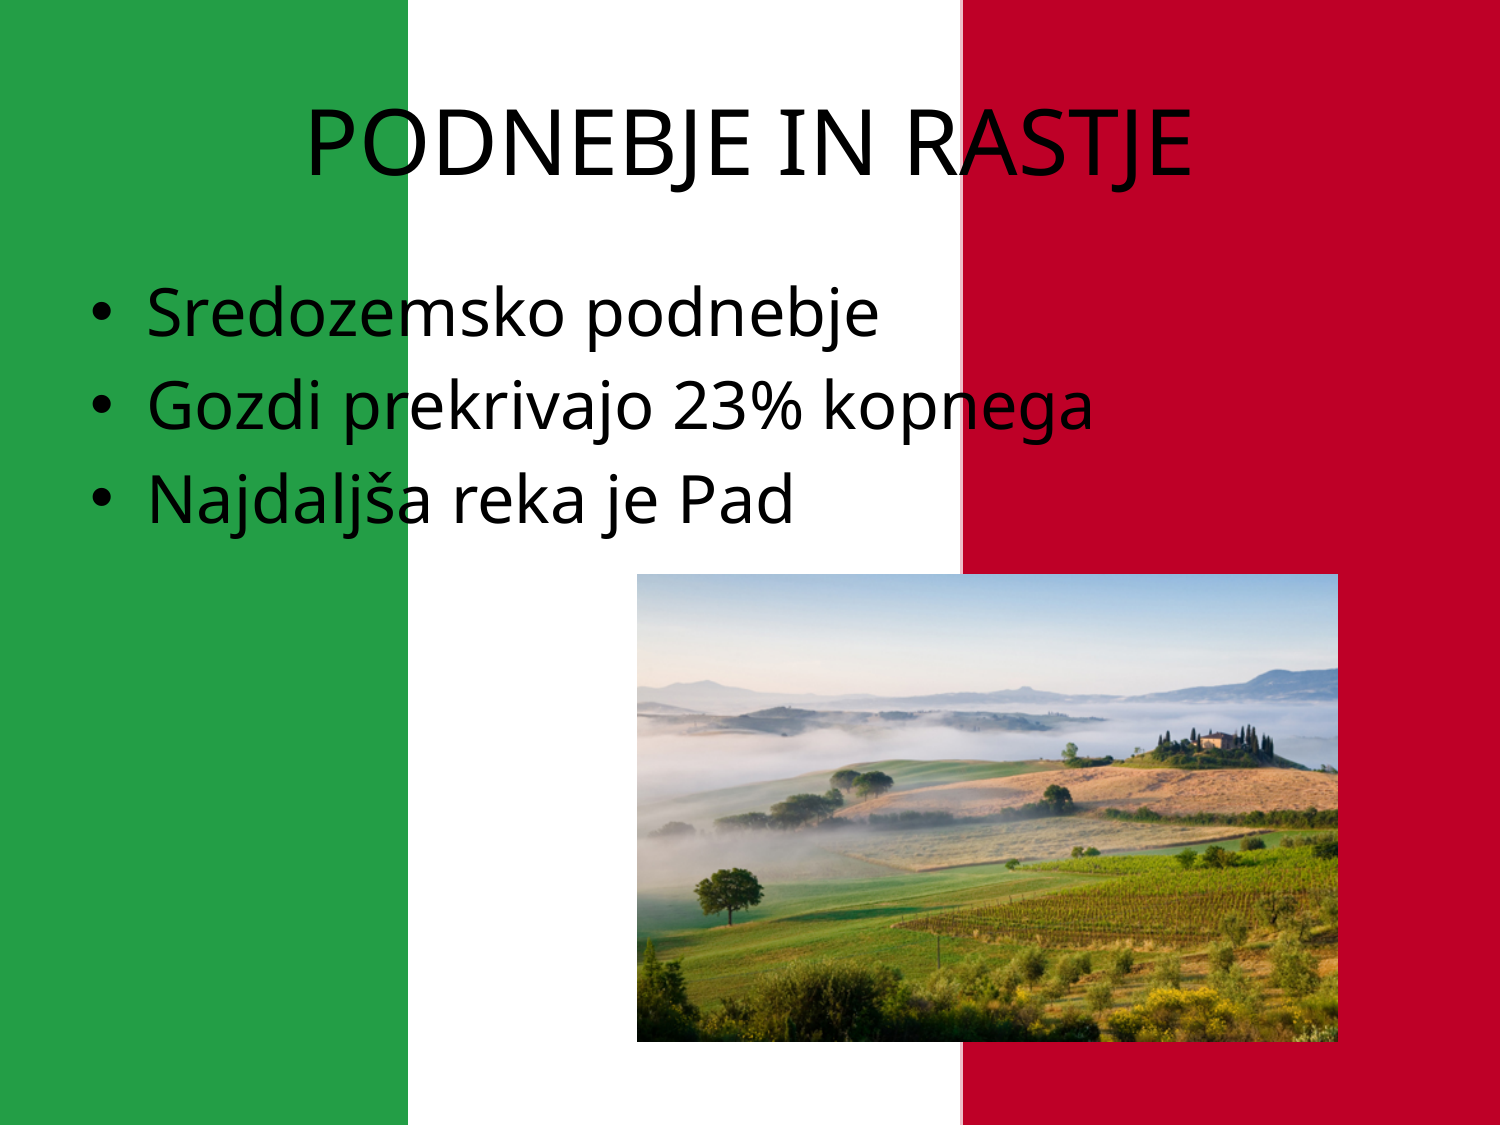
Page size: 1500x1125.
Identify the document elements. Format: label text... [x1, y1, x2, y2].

picture [0, 0, 1500, 1125]
title PODNEBJE IN RASTJE [75, 45, 1425, 233]
list Sredozemsko podnebje Gozdi prekrivajo 23% kopnega Najdaljša reka je Pad [75, 262, 1425, 1005]
